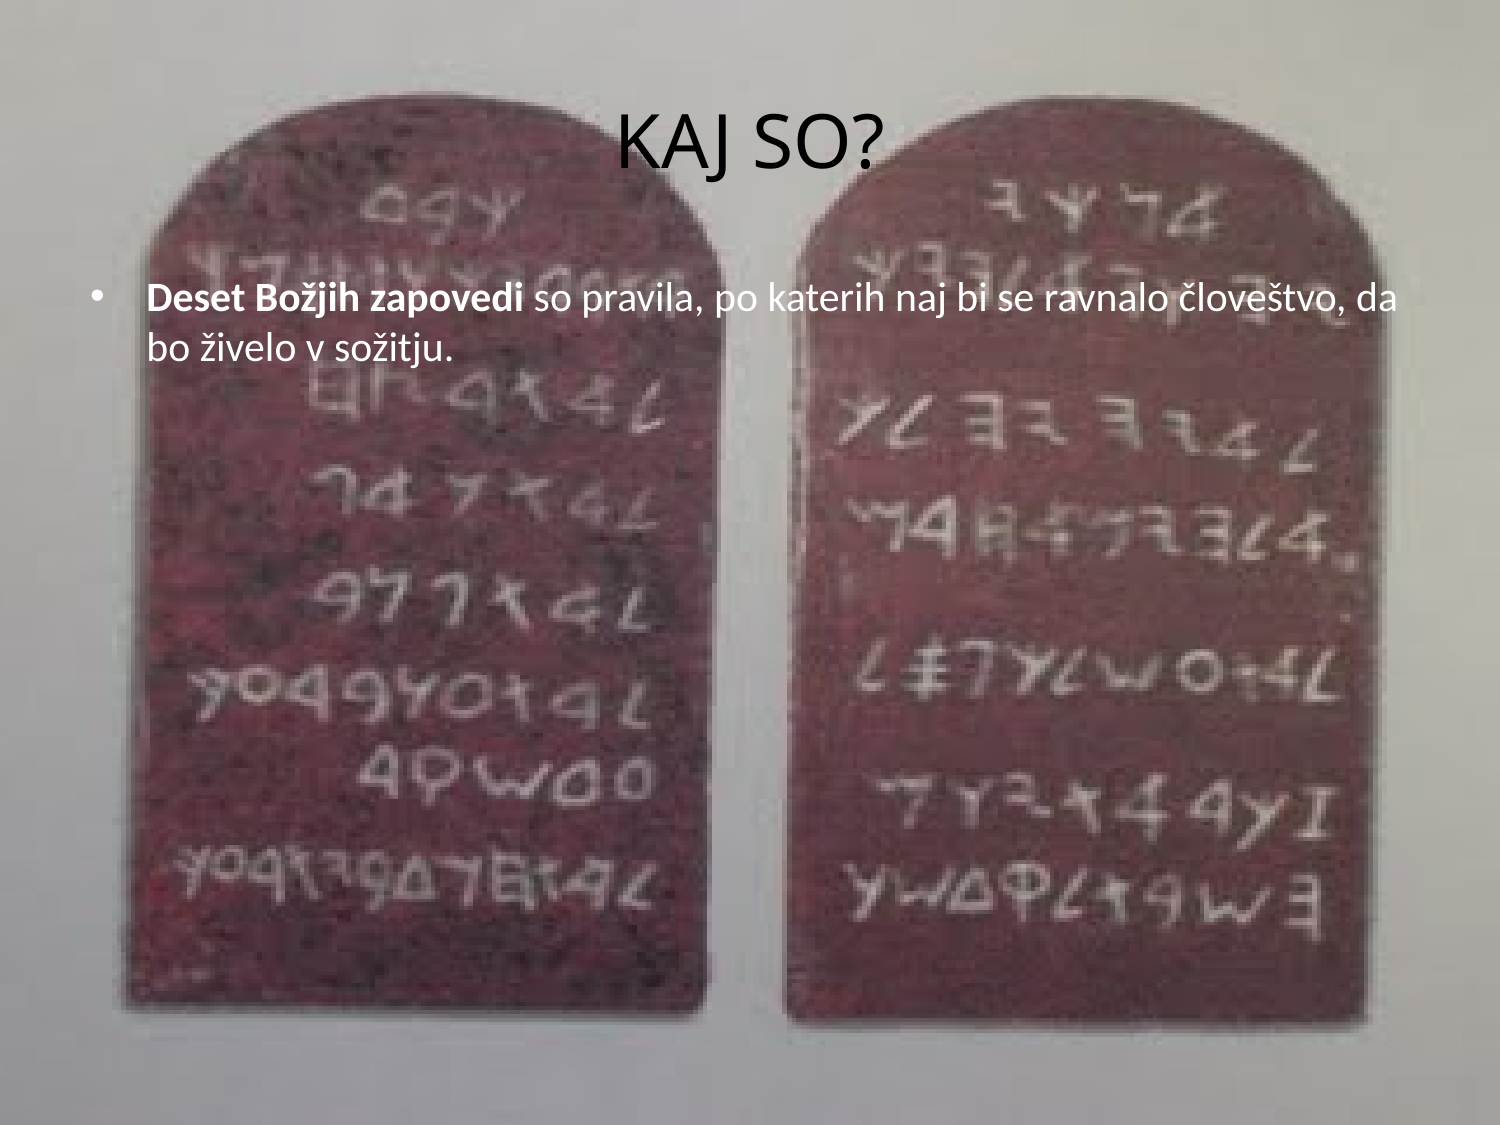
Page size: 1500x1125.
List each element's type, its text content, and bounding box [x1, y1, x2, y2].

picture [0, 0, 1500, 1125]
list Deset Božjih zapovedi so pravila, po katerih naj bi se ravnalo človeštvo, da bo živelo v sožitju. [75, 262, 1425, 1005]
title KAJ SO? [75, 45, 1425, 233]
